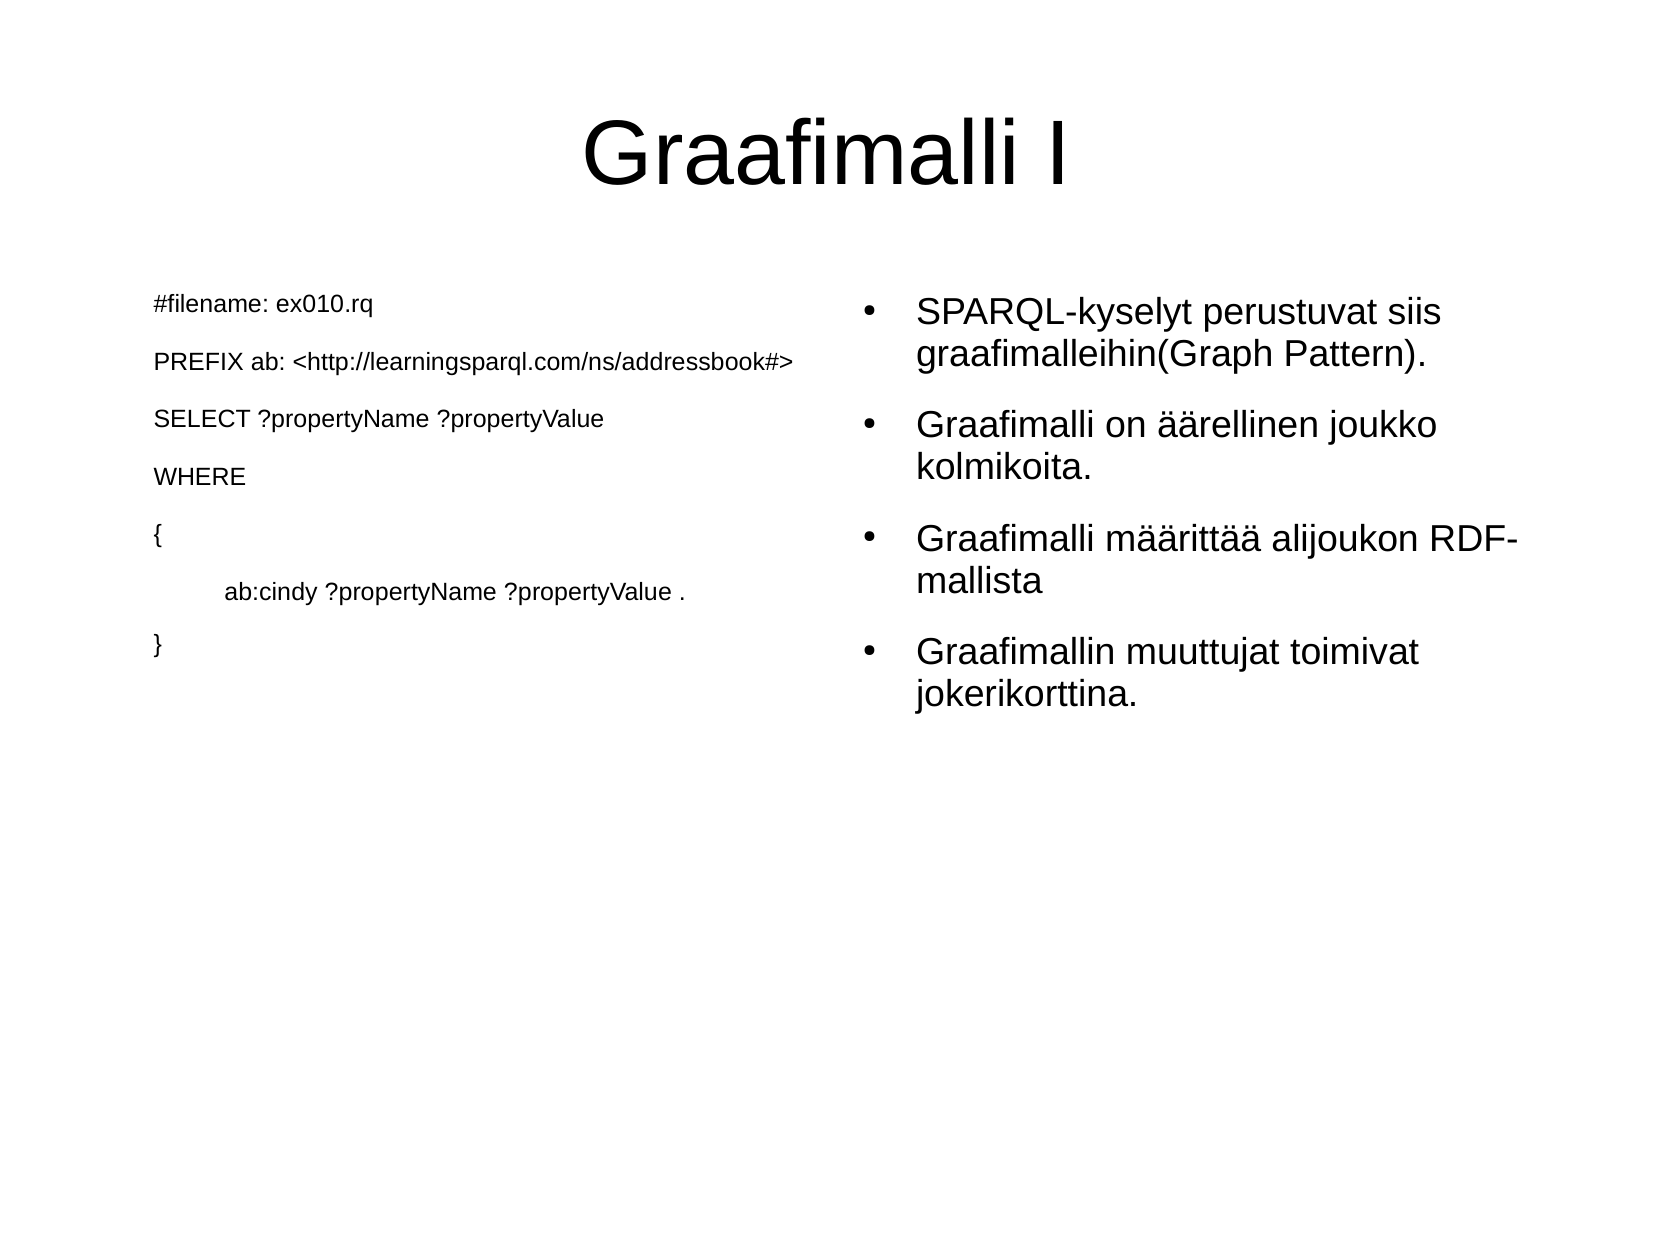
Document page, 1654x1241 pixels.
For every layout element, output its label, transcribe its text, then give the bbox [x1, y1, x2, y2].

title Graafimalli I [82, 49, 1571, 257]
list SPARQL-kyselyt perustuvat siis graafimalleihin(Graph Pattern). Graafimalli on äärellinen joukko kolmikoita. Graafimalli määrittää alijoukon RDF-mallista Graafimallin muuttujat toimivat jokerikorttina. [845, 290, 1572, 1010]
list #filename: ex010.rq PREFIX ab: <http://learningsparql.com/ns/addressbook#> SELECT ?propertyName ?propertyValue WHERE { ab:cindy ?propertyName ?propertyValue . } [82, 290, 809, 1010]
